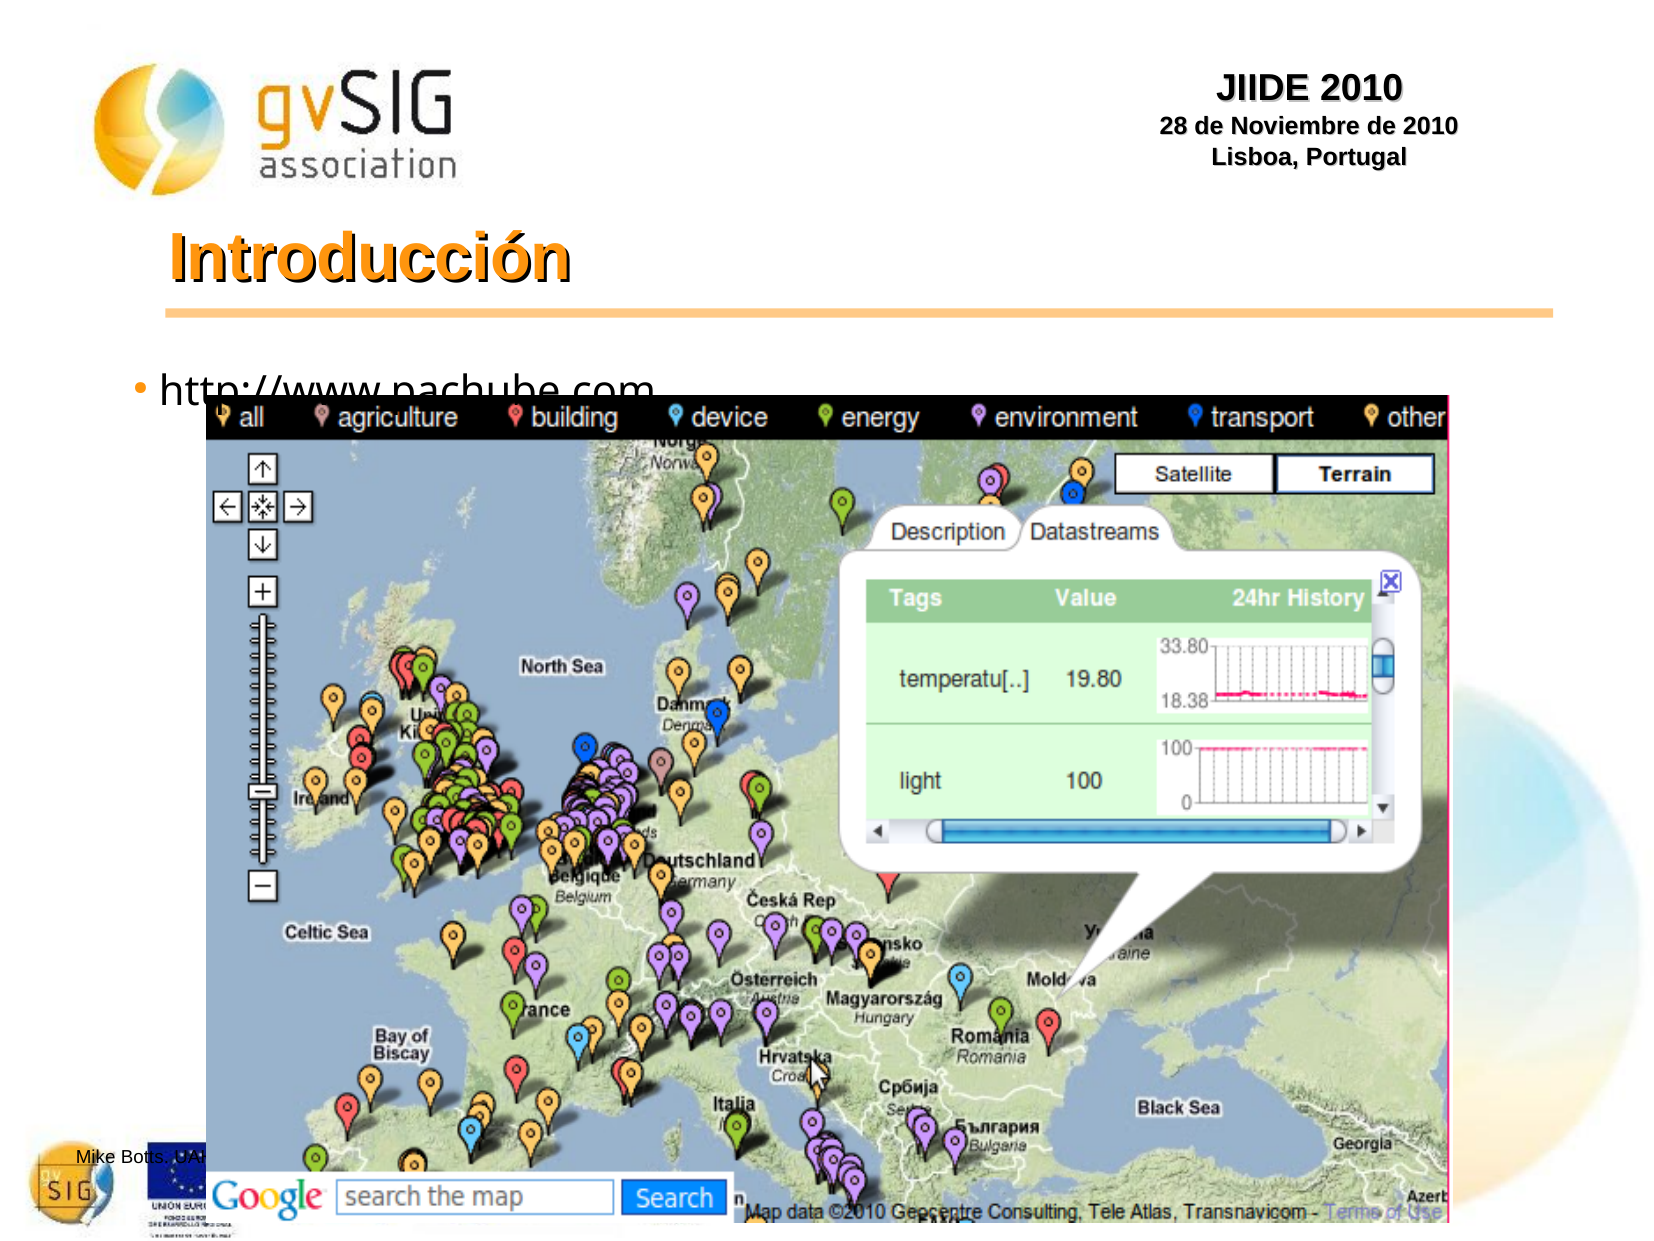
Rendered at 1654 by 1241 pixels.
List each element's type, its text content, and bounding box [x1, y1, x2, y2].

text_box Mike Botts. UAH 2006 [61, 1139, 206, 1179]
picture [1, 0, 1654, 1241]
text_box Introducción [153, 212, 588, 302]
text_box http://www.pachube.com [118, 324, 1477, 437]
